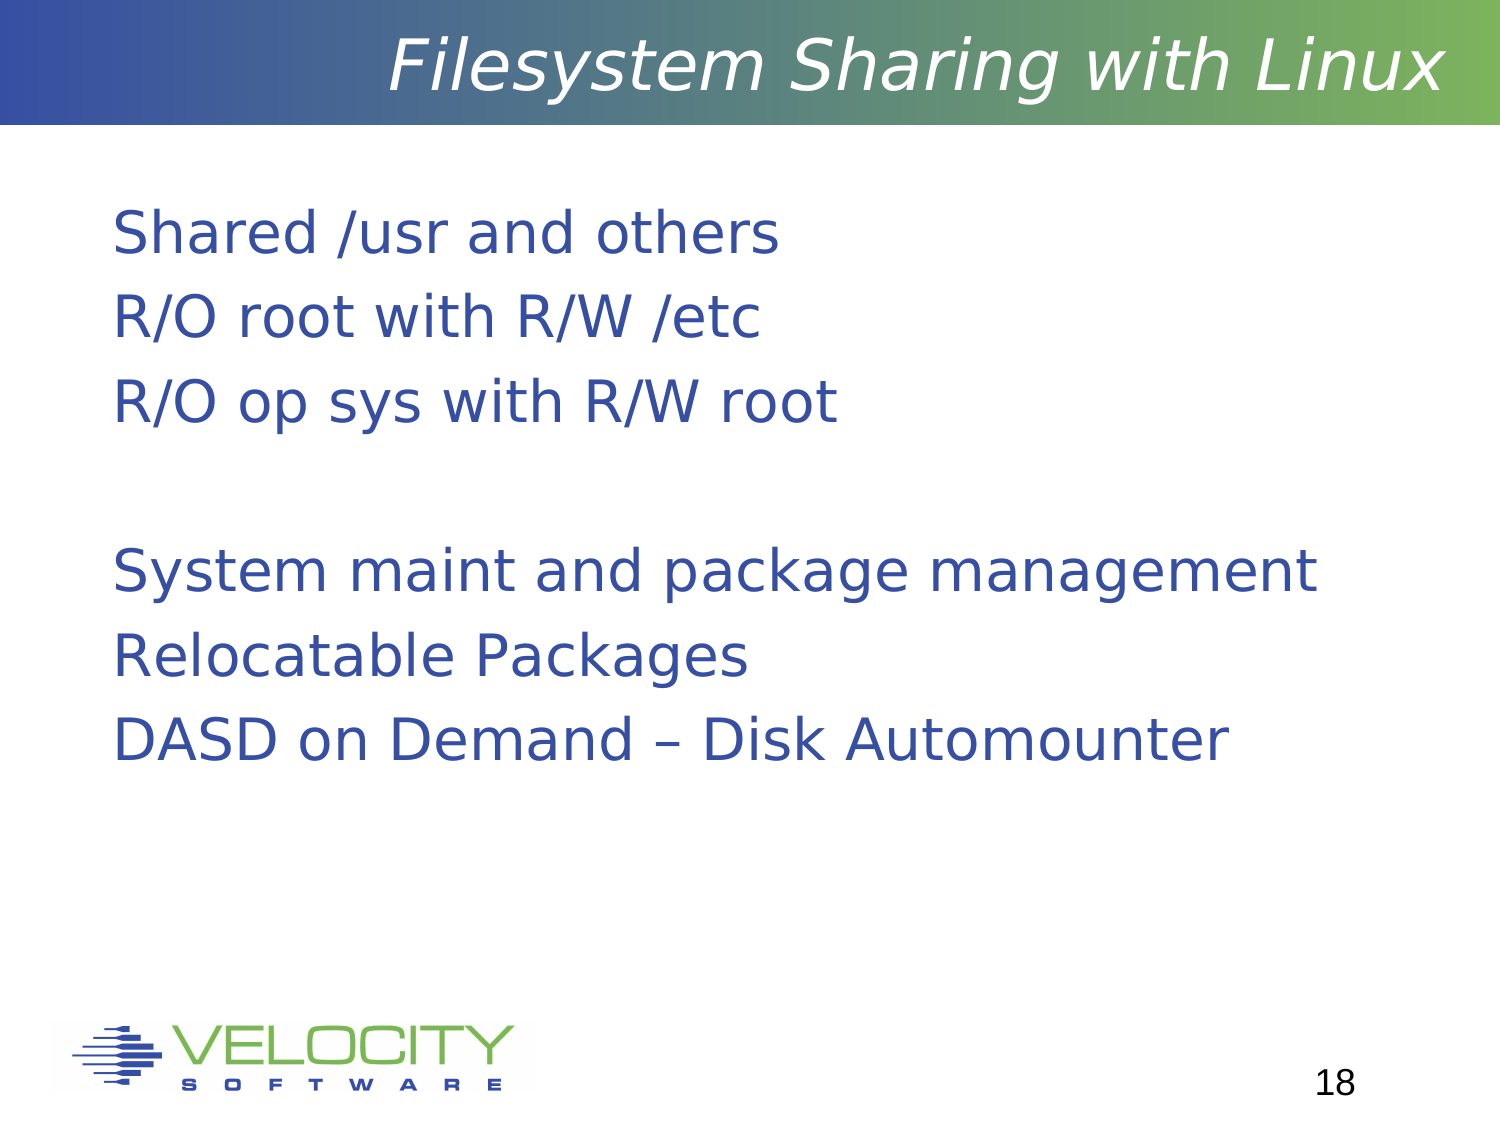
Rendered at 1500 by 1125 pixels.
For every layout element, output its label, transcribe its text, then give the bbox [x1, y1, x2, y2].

picture [50, 1021, 538, 1094]
title Filesystem Sharing with Linux [62, 12, 1463, 113]
list Shared /usr and others R/O root with R/W /etc R/O op sys with R/W root System maint and package management Relocatable Packages DASD on Demand – Disk Automounter [70, 187, 1438, 988]
